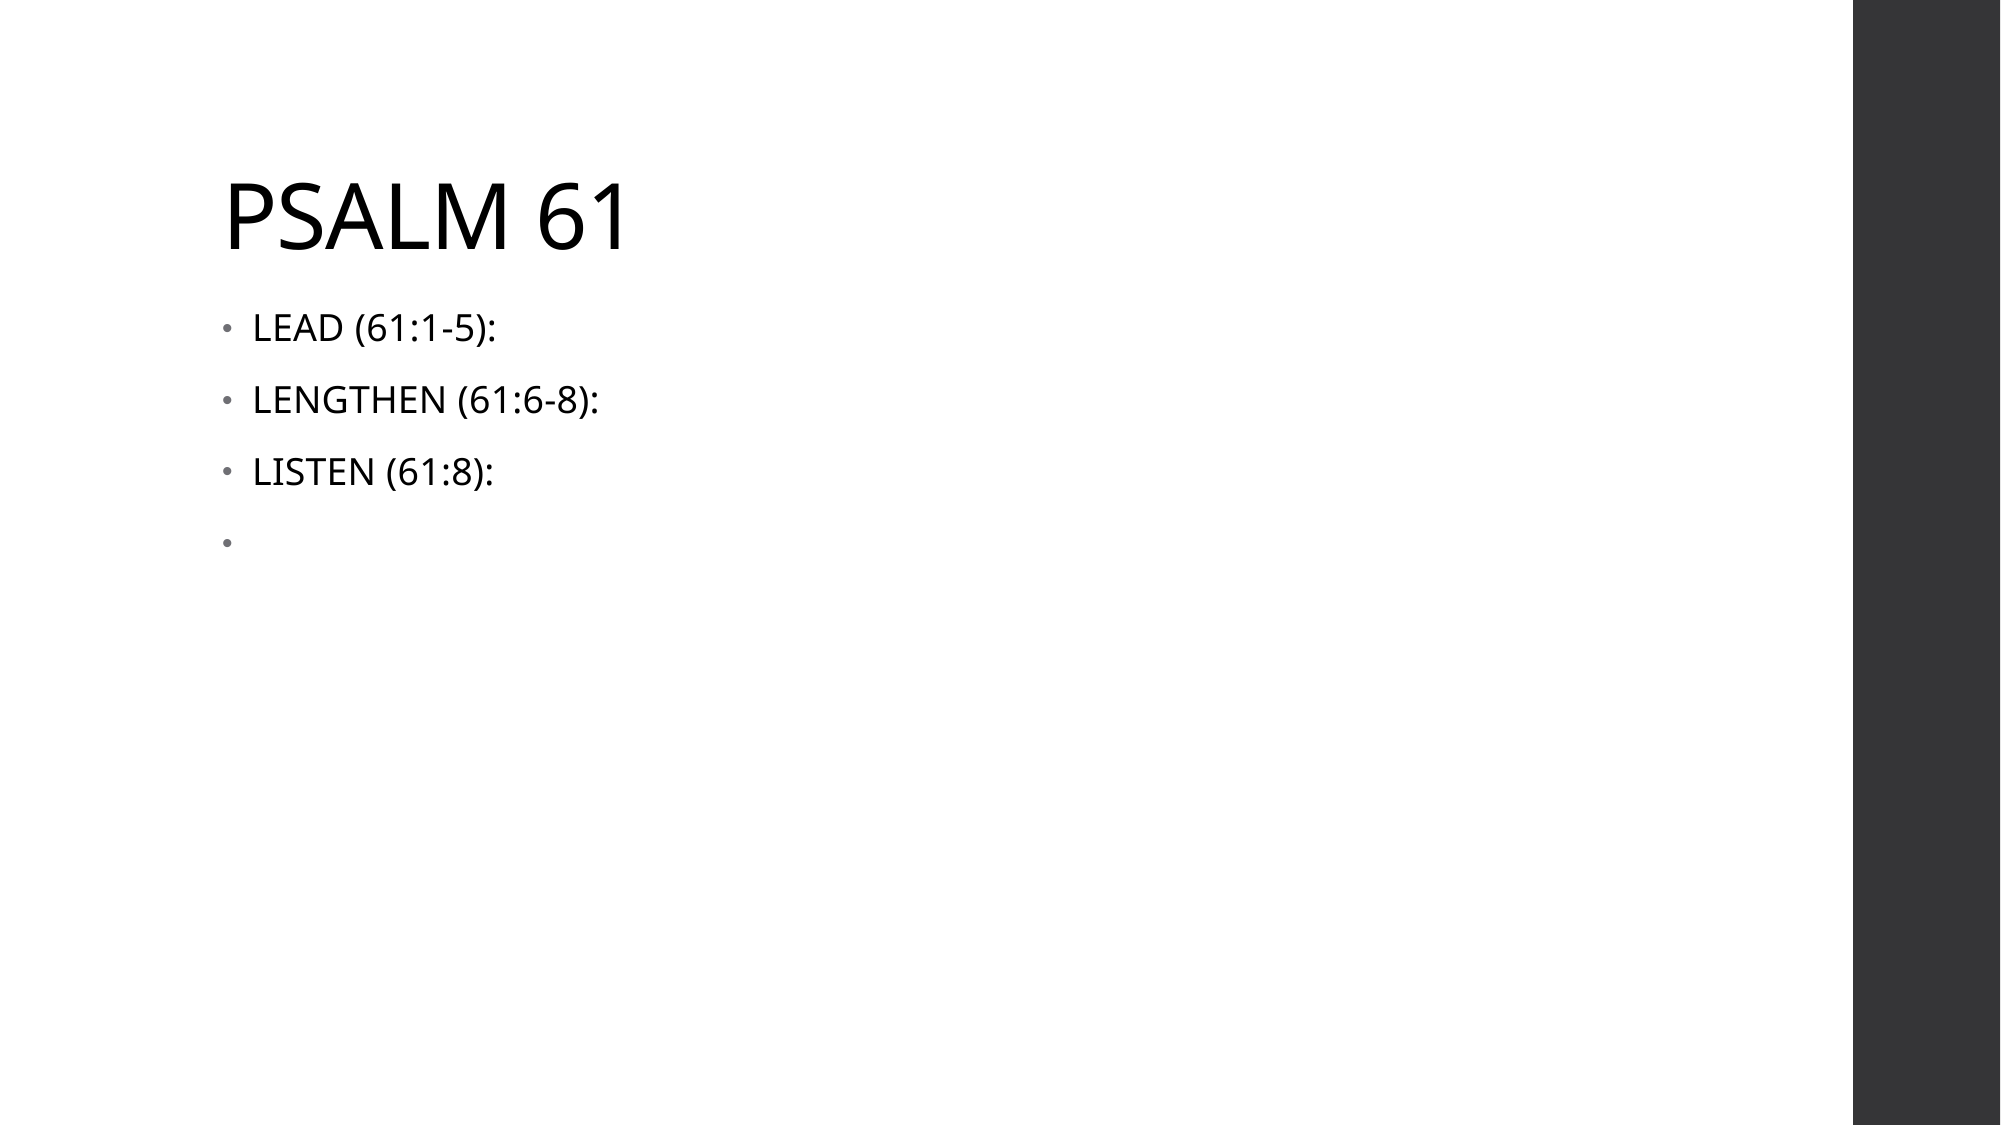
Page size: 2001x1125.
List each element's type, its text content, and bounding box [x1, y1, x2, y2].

list LEAD (61:1-5): LENGTHEN (61:6-8): LISTEN (61:8): [206, 299, 1617, 1014]
title PSALM 61 [206, 60, 1797, 278]
